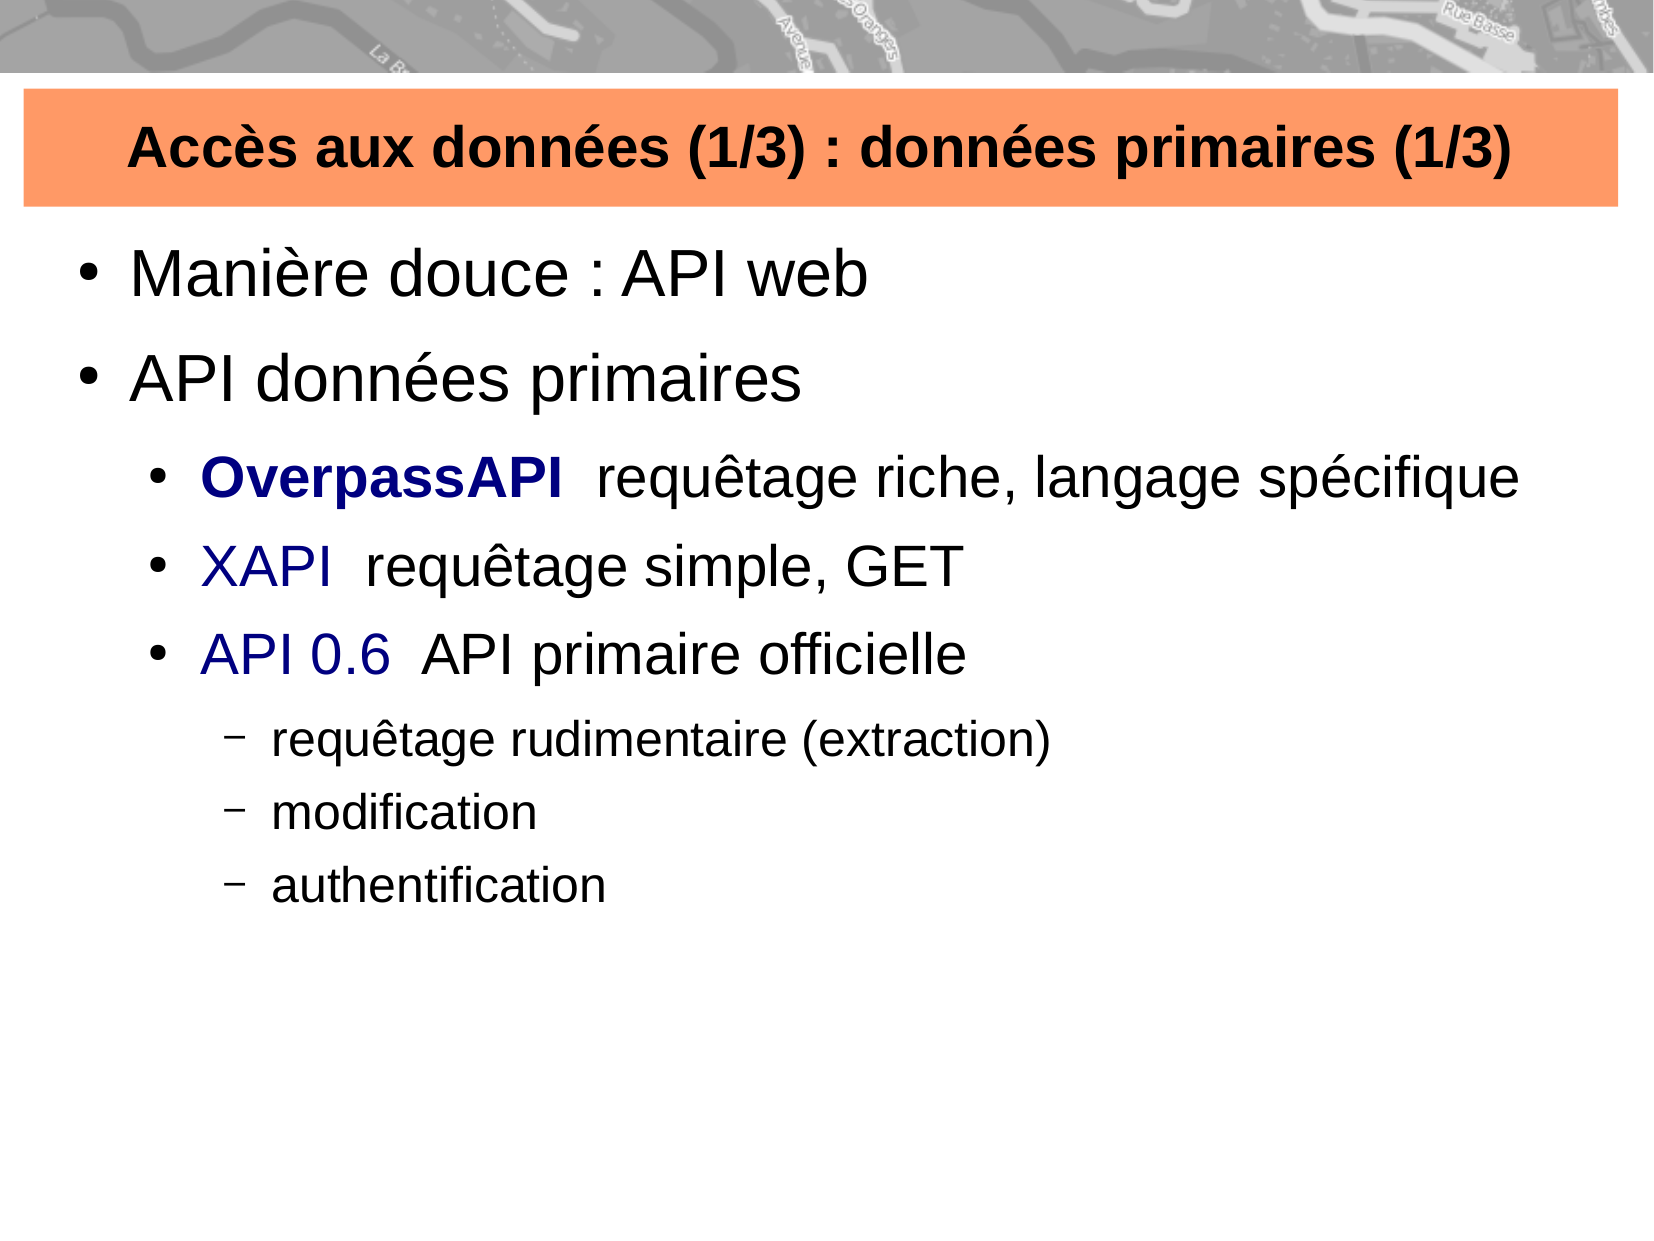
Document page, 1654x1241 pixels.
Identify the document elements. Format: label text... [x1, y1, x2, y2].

list Manière douce : API web API données primaires OverpassAPI requêtage riche, langage spécifique XAPI requêtage simple, GET API 0.6 API primaire officielle requêtage rudimentaire (extraction) modification authentification [59, 236, 1548, 1157]
table_header [413, 12, 826, 77]
table_header [1240, 12, 1653, 77]
text_box Accès aux données (1/3) : données primaires (1/3) [23, 88, 1619, 207]
table_header [826, 12, 1240, 77]
picture [0, 0, 1654, 73]
table_header [0, 12, 413, 77]
